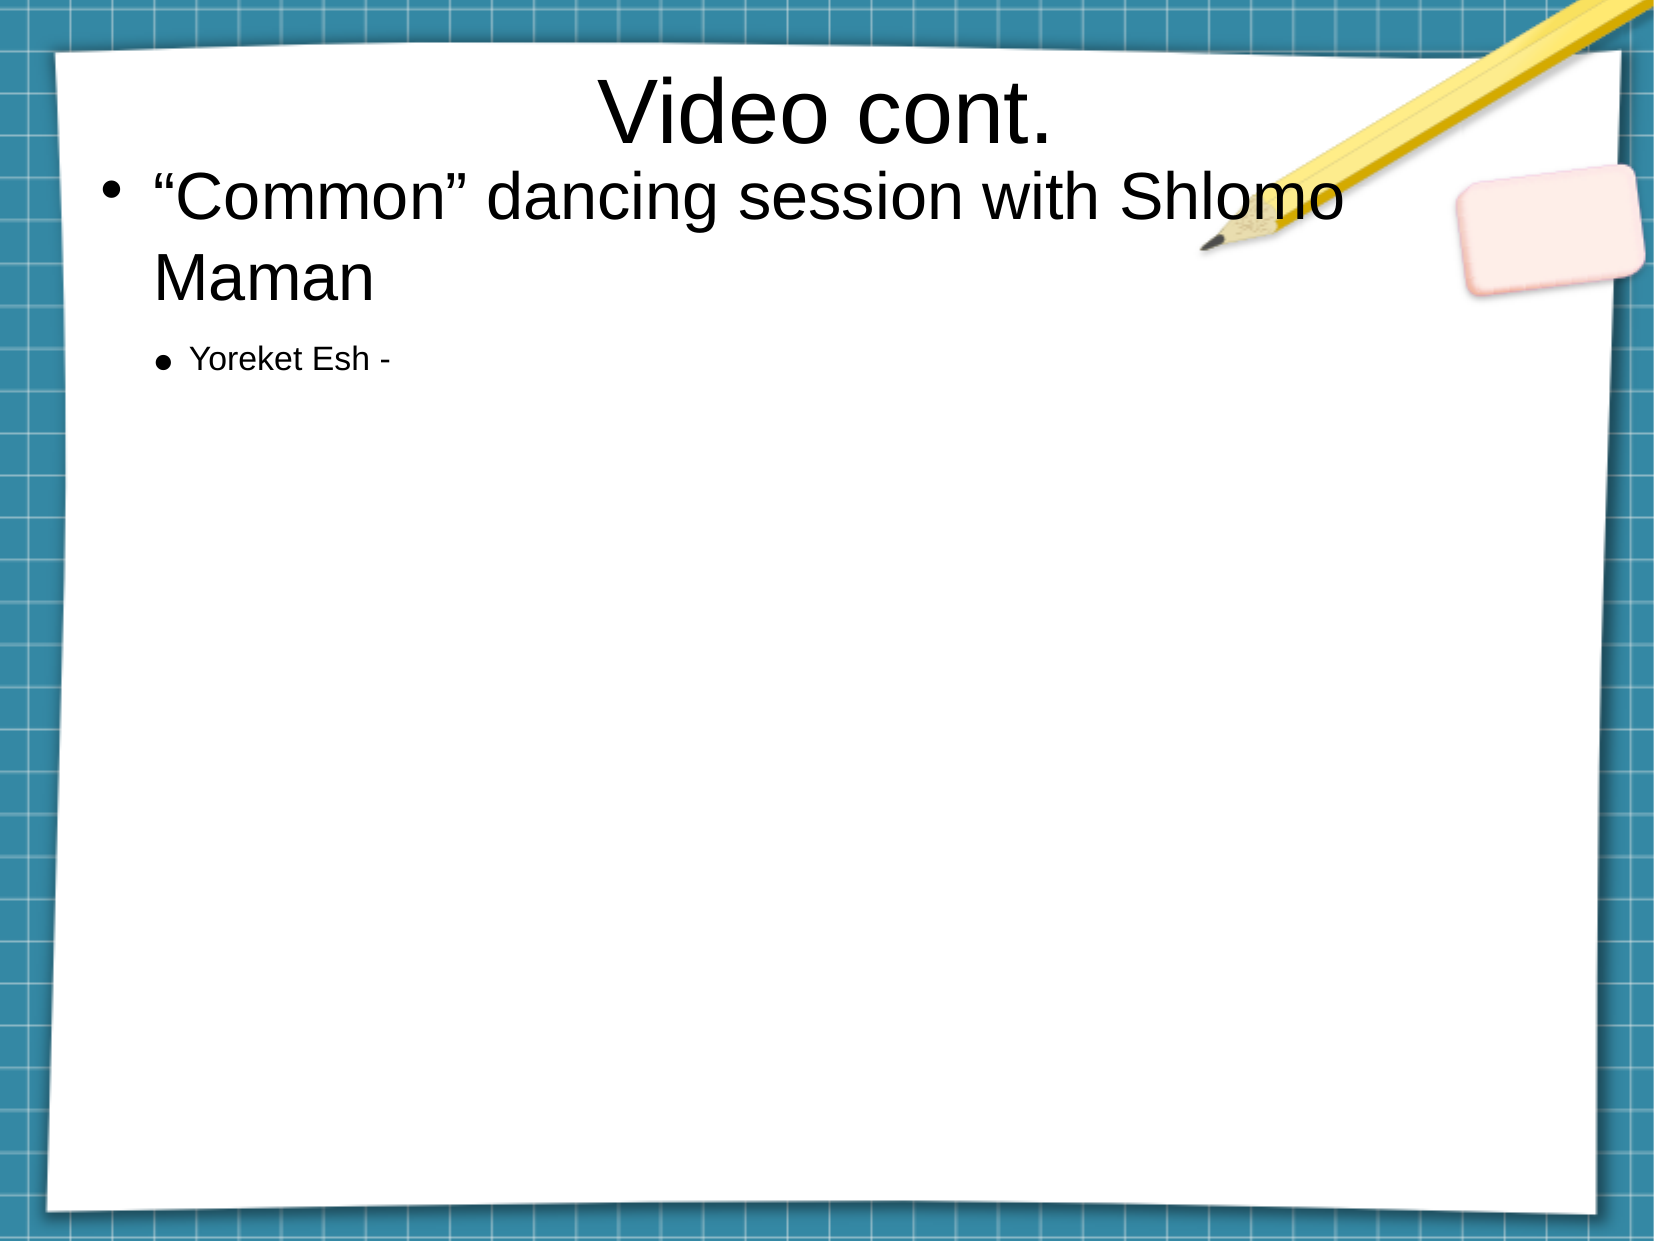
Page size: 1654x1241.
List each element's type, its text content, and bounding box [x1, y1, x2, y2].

text_box “Common” dancing session with Shlomo Maman Yoreket Esh - [82, 153, 1571, 1159]
picture [0, 0, 1654, 1241]
text_box Video cont. [82, 49, 1571, 153]
